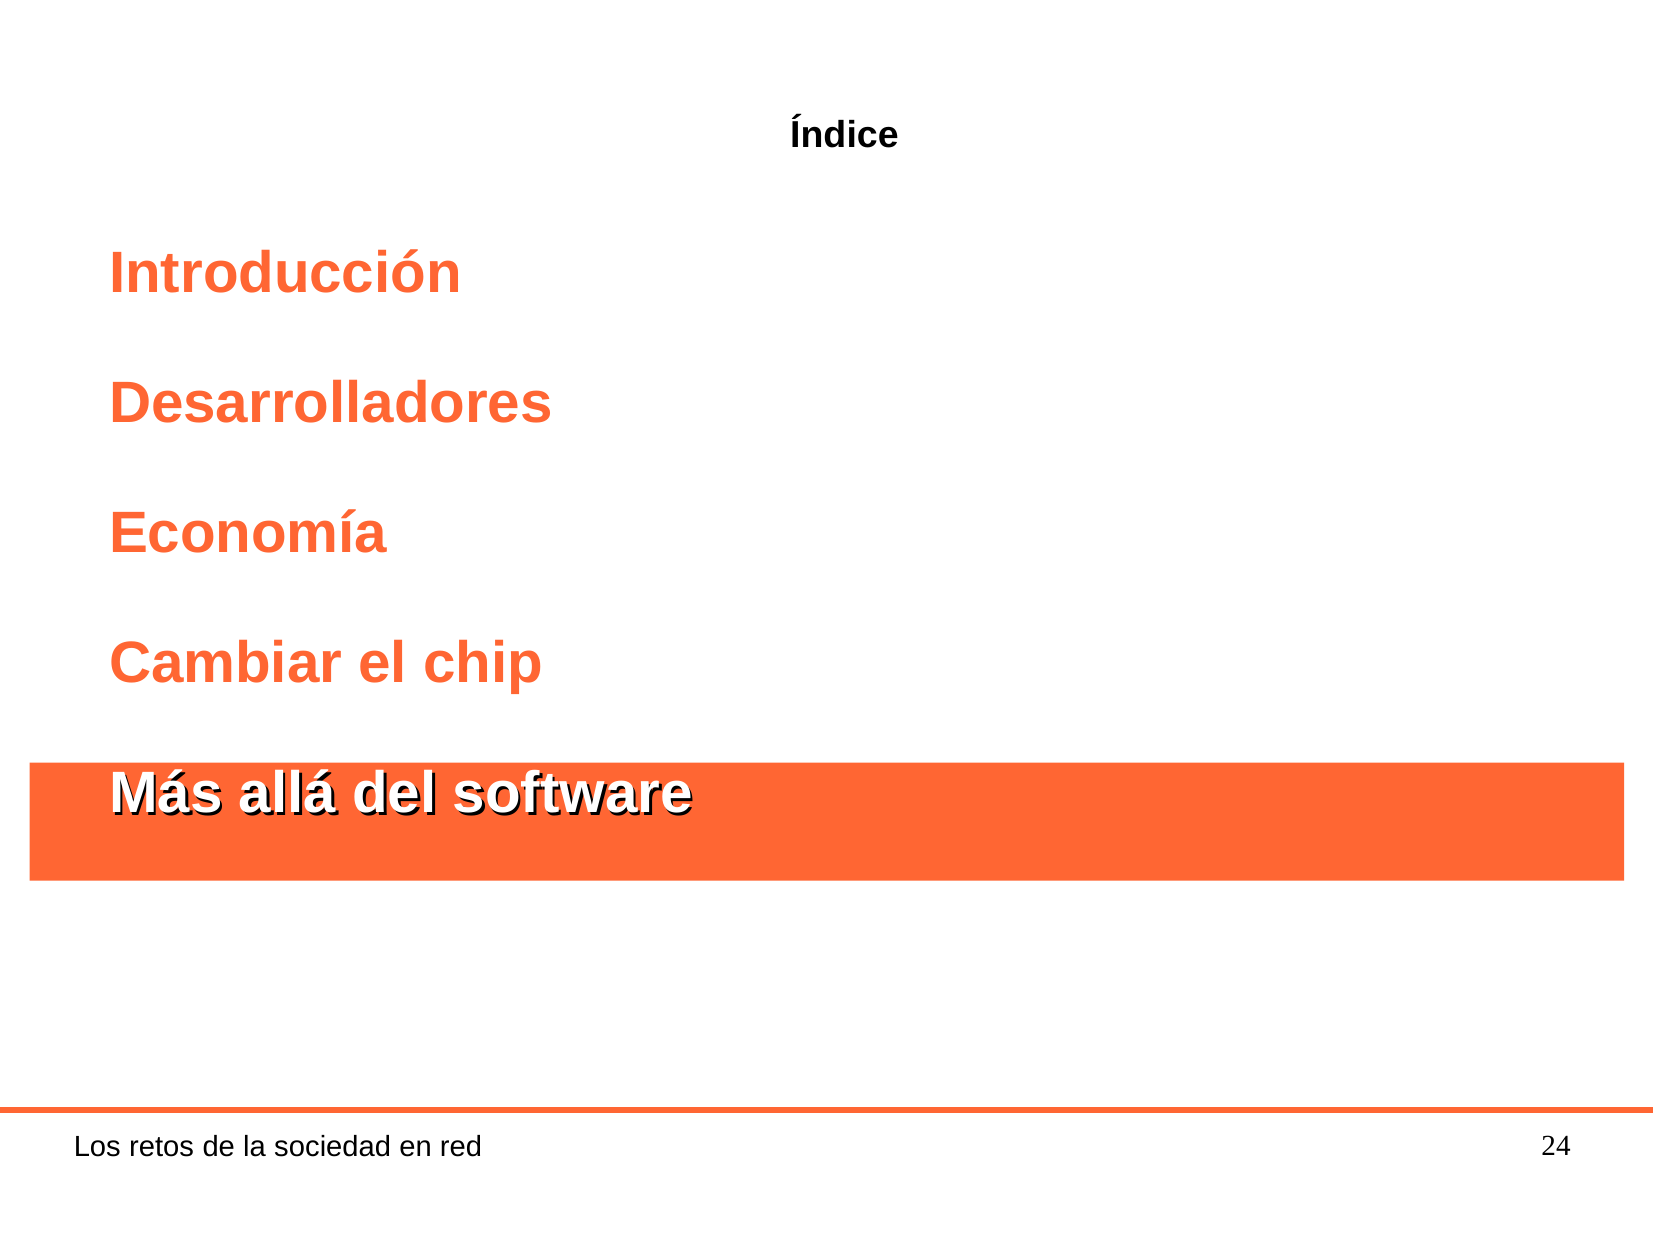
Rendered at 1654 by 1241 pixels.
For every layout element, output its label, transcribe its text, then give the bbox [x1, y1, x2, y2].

text_box Índice Introducción Desarrolladores Economía Cambiar el chip Más allá del software [59, 106, 1595, 862]
text_box Los retos de la sociedad en red [59, 1122, 975, 1172]
text_box [29, 762, 1625, 881]
